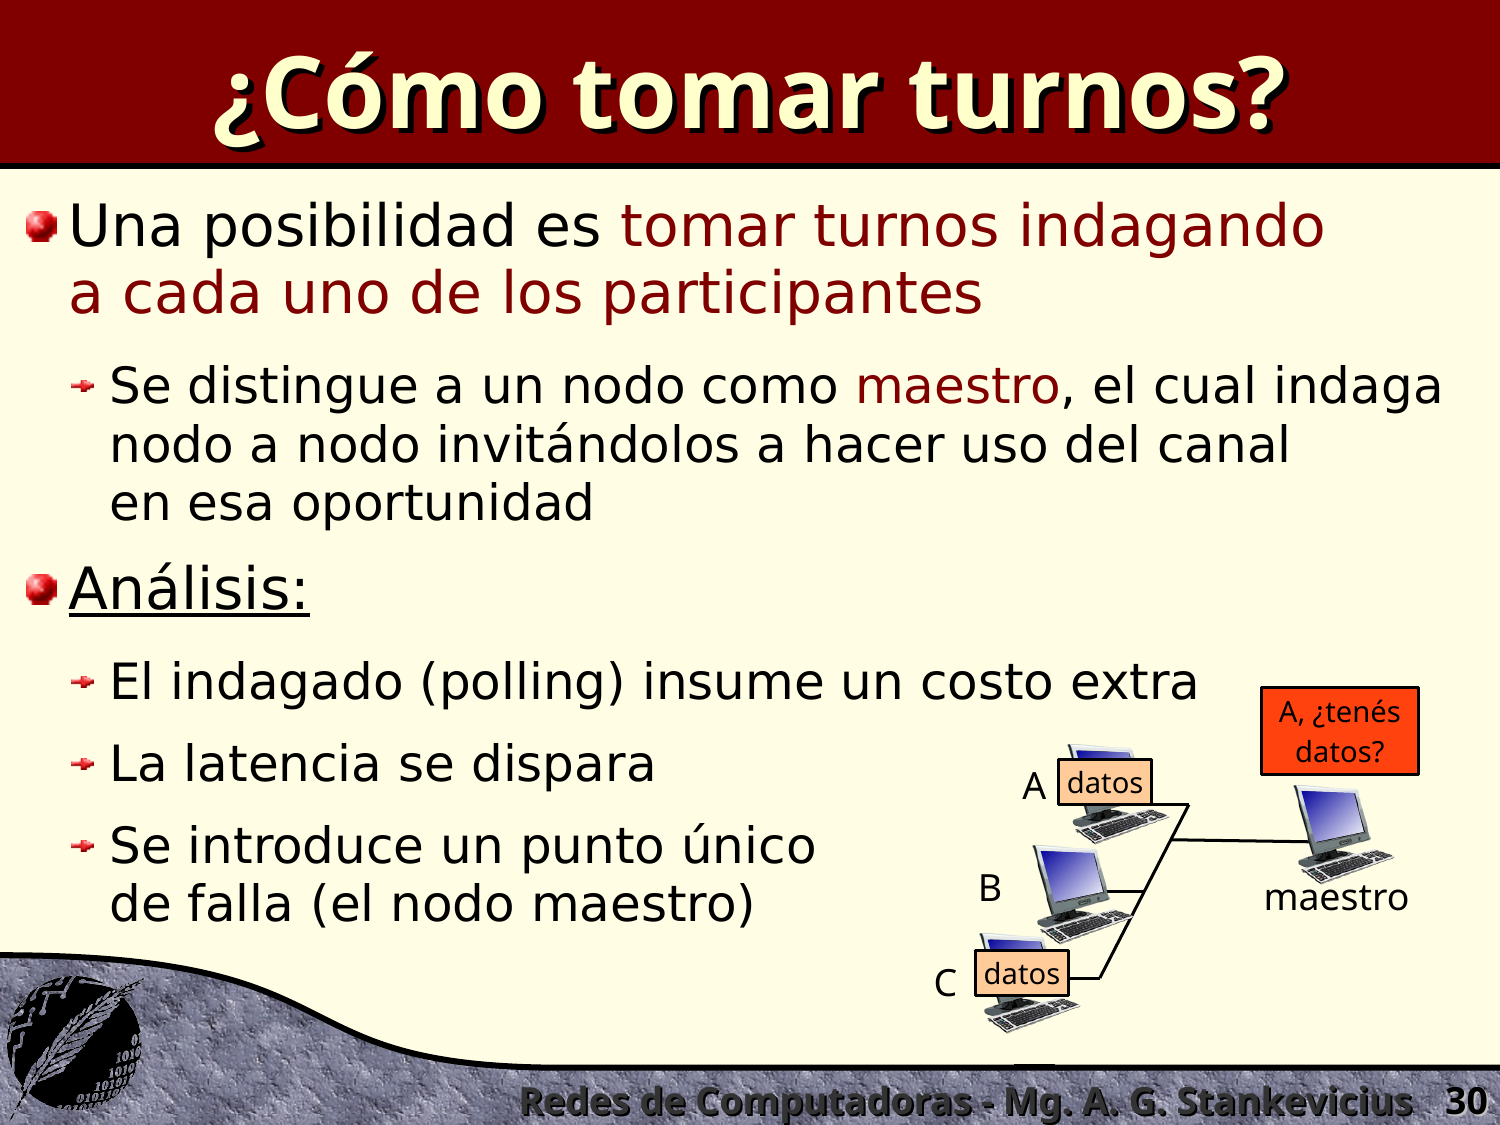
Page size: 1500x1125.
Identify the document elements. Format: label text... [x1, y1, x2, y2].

text_box maestro [1248, 865, 1425, 927]
text_box [987, 939, 1043, 950]
text_box maestro [1391, 893, 1403, 908]
text_box A [1007, 751, 1064, 819]
text_box [1040, 850, 1104, 903]
text_box [1301, 790, 1364, 843]
text_box B [963, 854, 1017, 922]
picture [1290, 780, 1419, 893]
text_box [1076, 750, 1131, 759]
picture [1047, 1100, 1054, 1110]
text_box datos [1058, 759, 1152, 805]
title ¿Cómo tomar turnos? [15, 5, 1485, 160]
picture [976, 739, 1194, 1041]
text_box C [918, 948, 972, 1016]
picture [790, 1100, 795, 1110]
text_box datos [975, 950, 1069, 996]
list Una posibilidad es tomar turnos indagando a cada uno de los participantes Se distingue a un nodo como maestro, el cual indaga nodo a nodo invitándolos a hacer uso del canal en esa oportunidad Análisis: El indagado (polling) insume un costo extra La latencia se dispara Se introduce un punto único de falla (el nodo maestro) [11, 192, 1486, 934]
text_box A, ¿tenés datos? [1261, 687, 1419, 775]
picture [0, 959, 1500, 1125]
